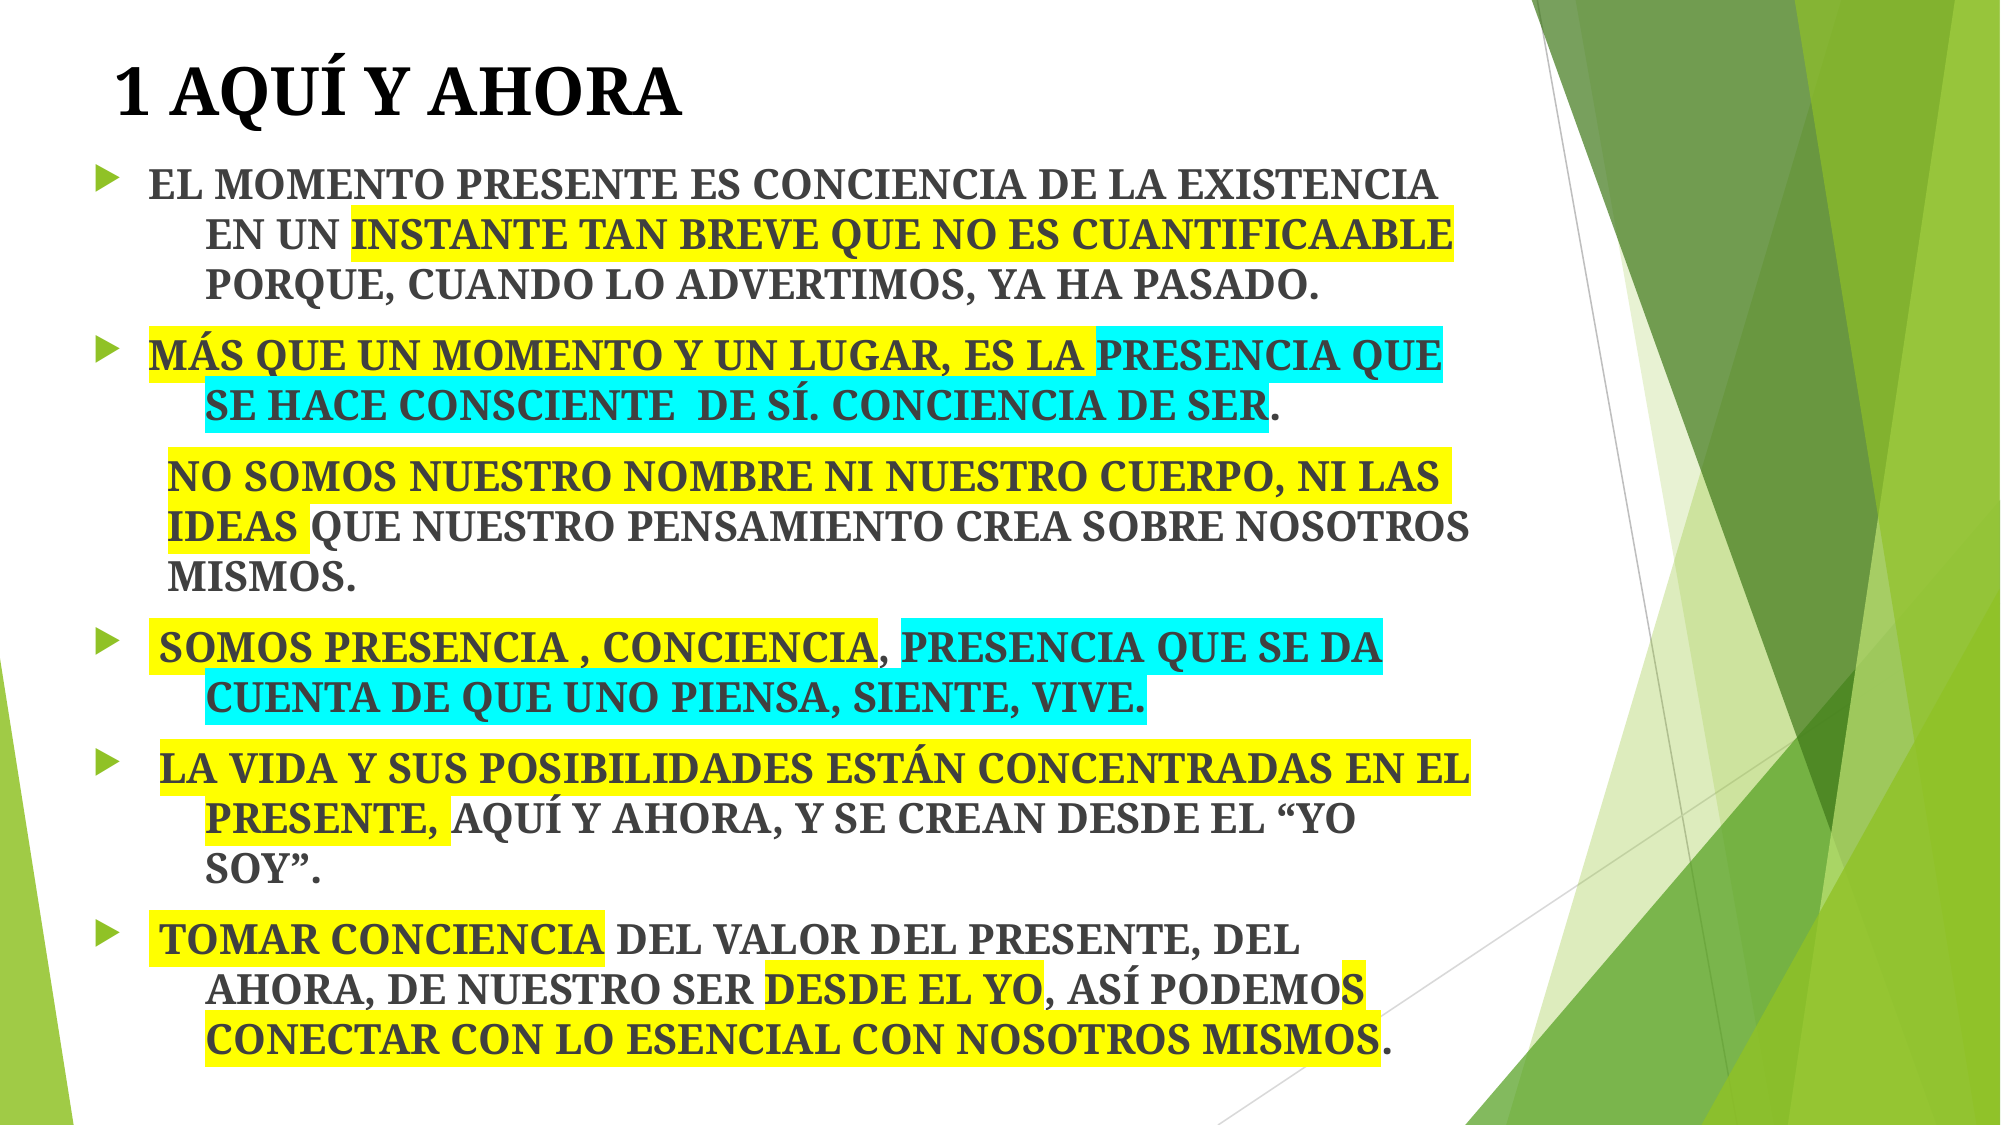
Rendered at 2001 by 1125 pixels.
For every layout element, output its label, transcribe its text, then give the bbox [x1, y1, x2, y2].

title 1 AQUÍ Y AHORA [99, 41, 1511, 259]
list EL MOMENTO PRESENTE ES CONCIENCIA DE LA EXISTENCIA EN UN INSTANTE TAN BREVE QUE NO ES CUANTIFICAABLE PORQUE, CUANDO LO ADVERTIMOS, YA HA PASADO. MÁS QUE UN MOMENTO Y UN LUGAR, ES LA PRESENCIA QUE SE HACE CONSCIENTE DE SÍ. CONCIENCIA DE SER. NO SOMOS NUESTRO NOMBRE NI NUESTRO CUERPO, NI LAS IDEAS QUE NUESTRO PENSAMIENTO CREA SOBRE NOSOTROS MISMOS. SOMOS PRESENCIA , CONCIENCIA, PRESENCIA QUE SE DA CUENTA DE QUE UNO PIENSA, SIENTE, VIVE. LA VIDA Y SUS POSIBILIDADES ESTÁN CONCENTRADAS EN EL PRESENTE, AQUÍ Y AHORA, Y SE CREAN DESDE EL “YO SOY”. TOMAR CONCIENCIA DEL VALOR DEL PRESENTE, DEL AHORA, DE NUESTRO SER DESDE EL YO, ASÍ PODEMOS CONECTAR CON LO ESENCIAL CON NOSOTROS MISMOS. [77, 149, 1489, 1125]
